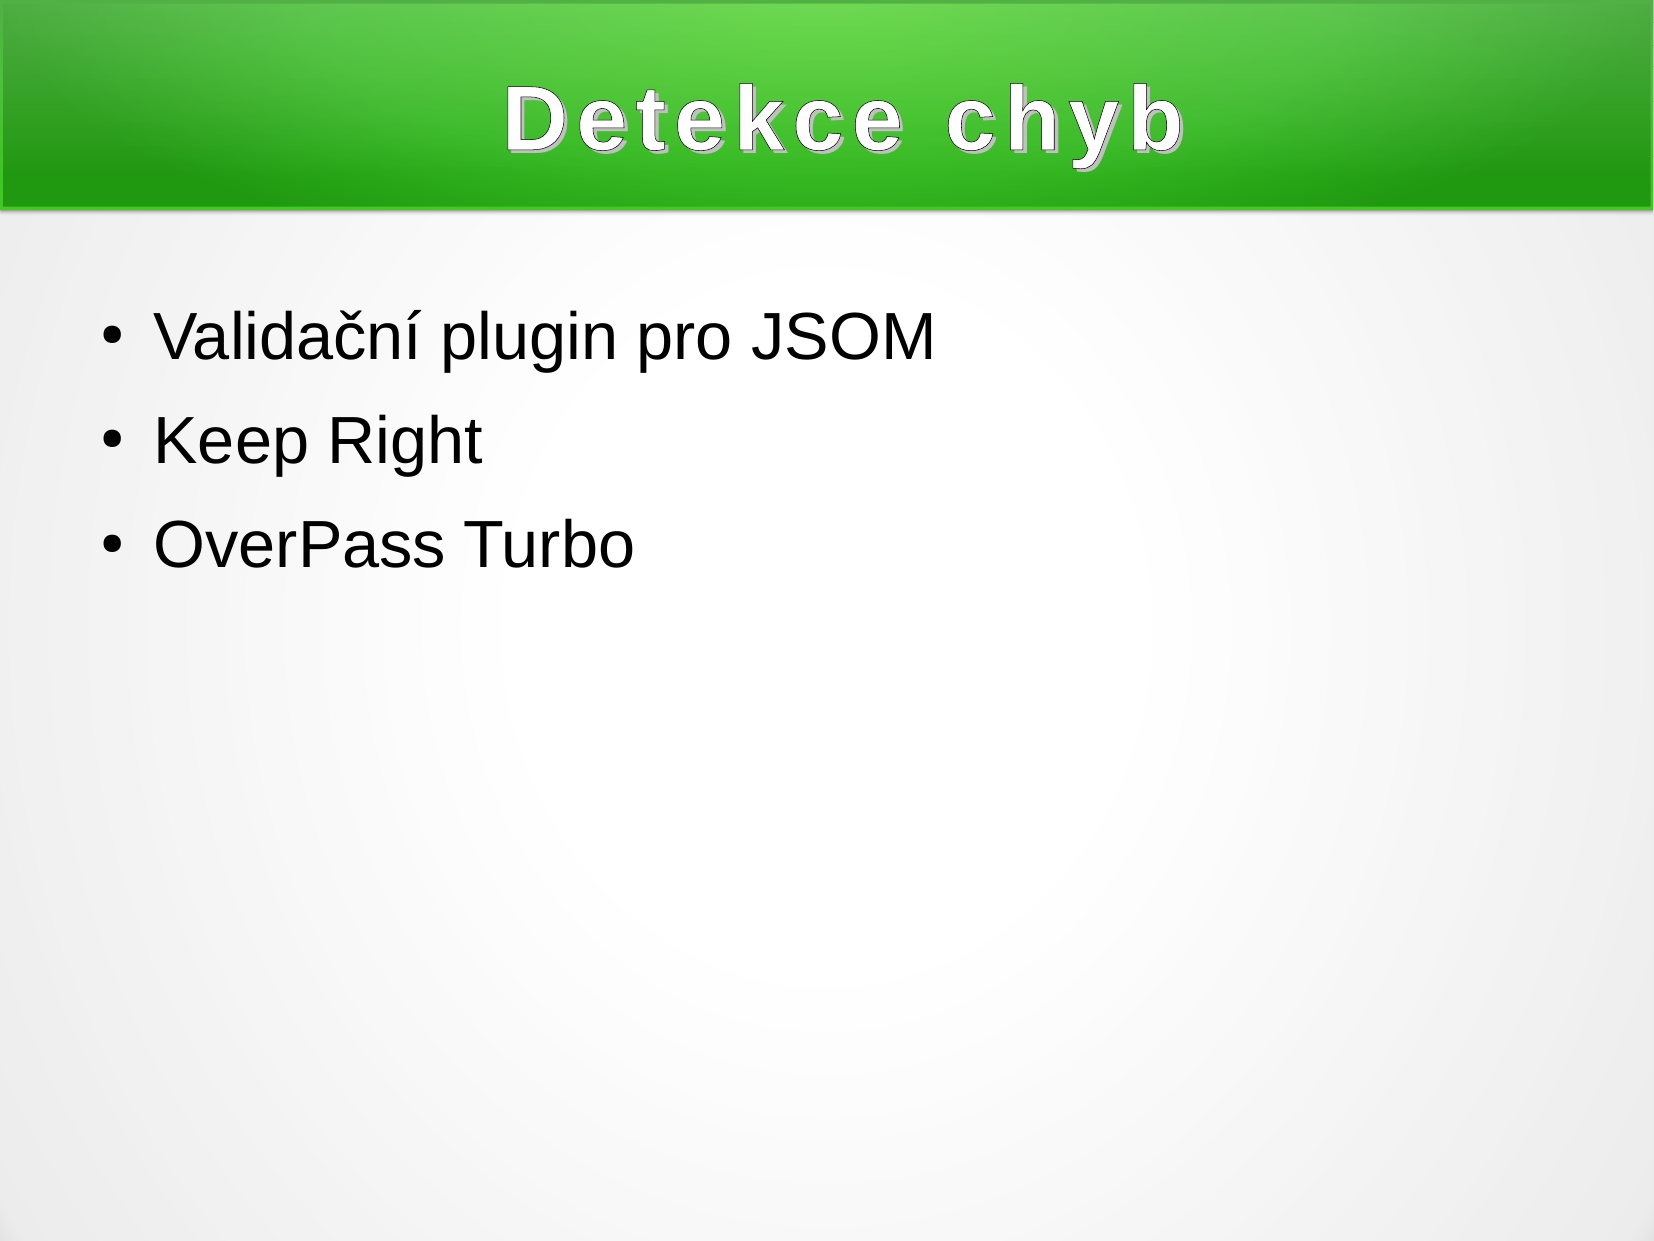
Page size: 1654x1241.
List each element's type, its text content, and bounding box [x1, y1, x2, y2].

list Validační plugin pro JSOM Keep Right OverPass Turbo [82, 299, 1571, 1019]
title Detekce chyb [82, 47, 1571, 189]
